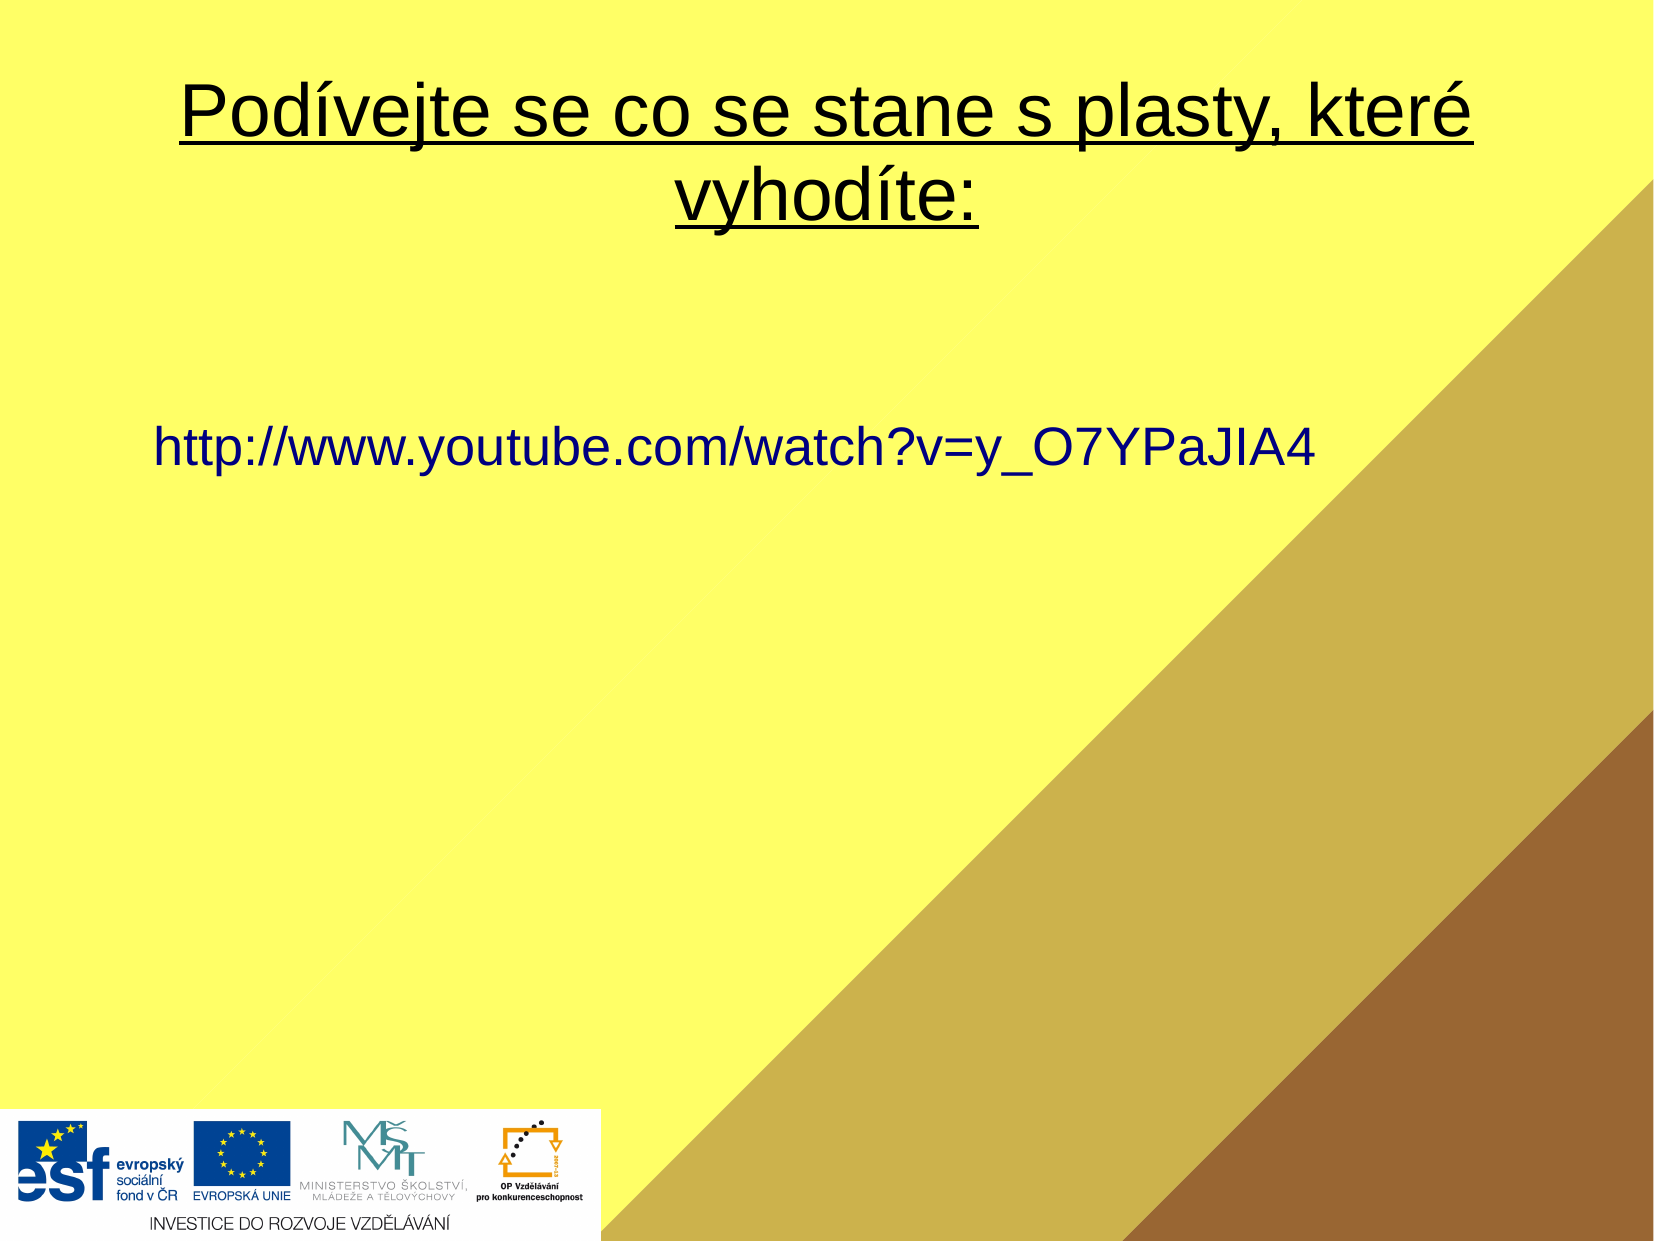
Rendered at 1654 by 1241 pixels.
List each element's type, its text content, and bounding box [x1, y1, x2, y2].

list http://www.youtube.com/watch?v=y_O7YPaJIA4 [82, 416, 1571, 567]
title Podívejte se co se stane s plasty, které vyhodíte: [82, 49, 1571, 257]
picture [0, 1109, 601, 1241]
